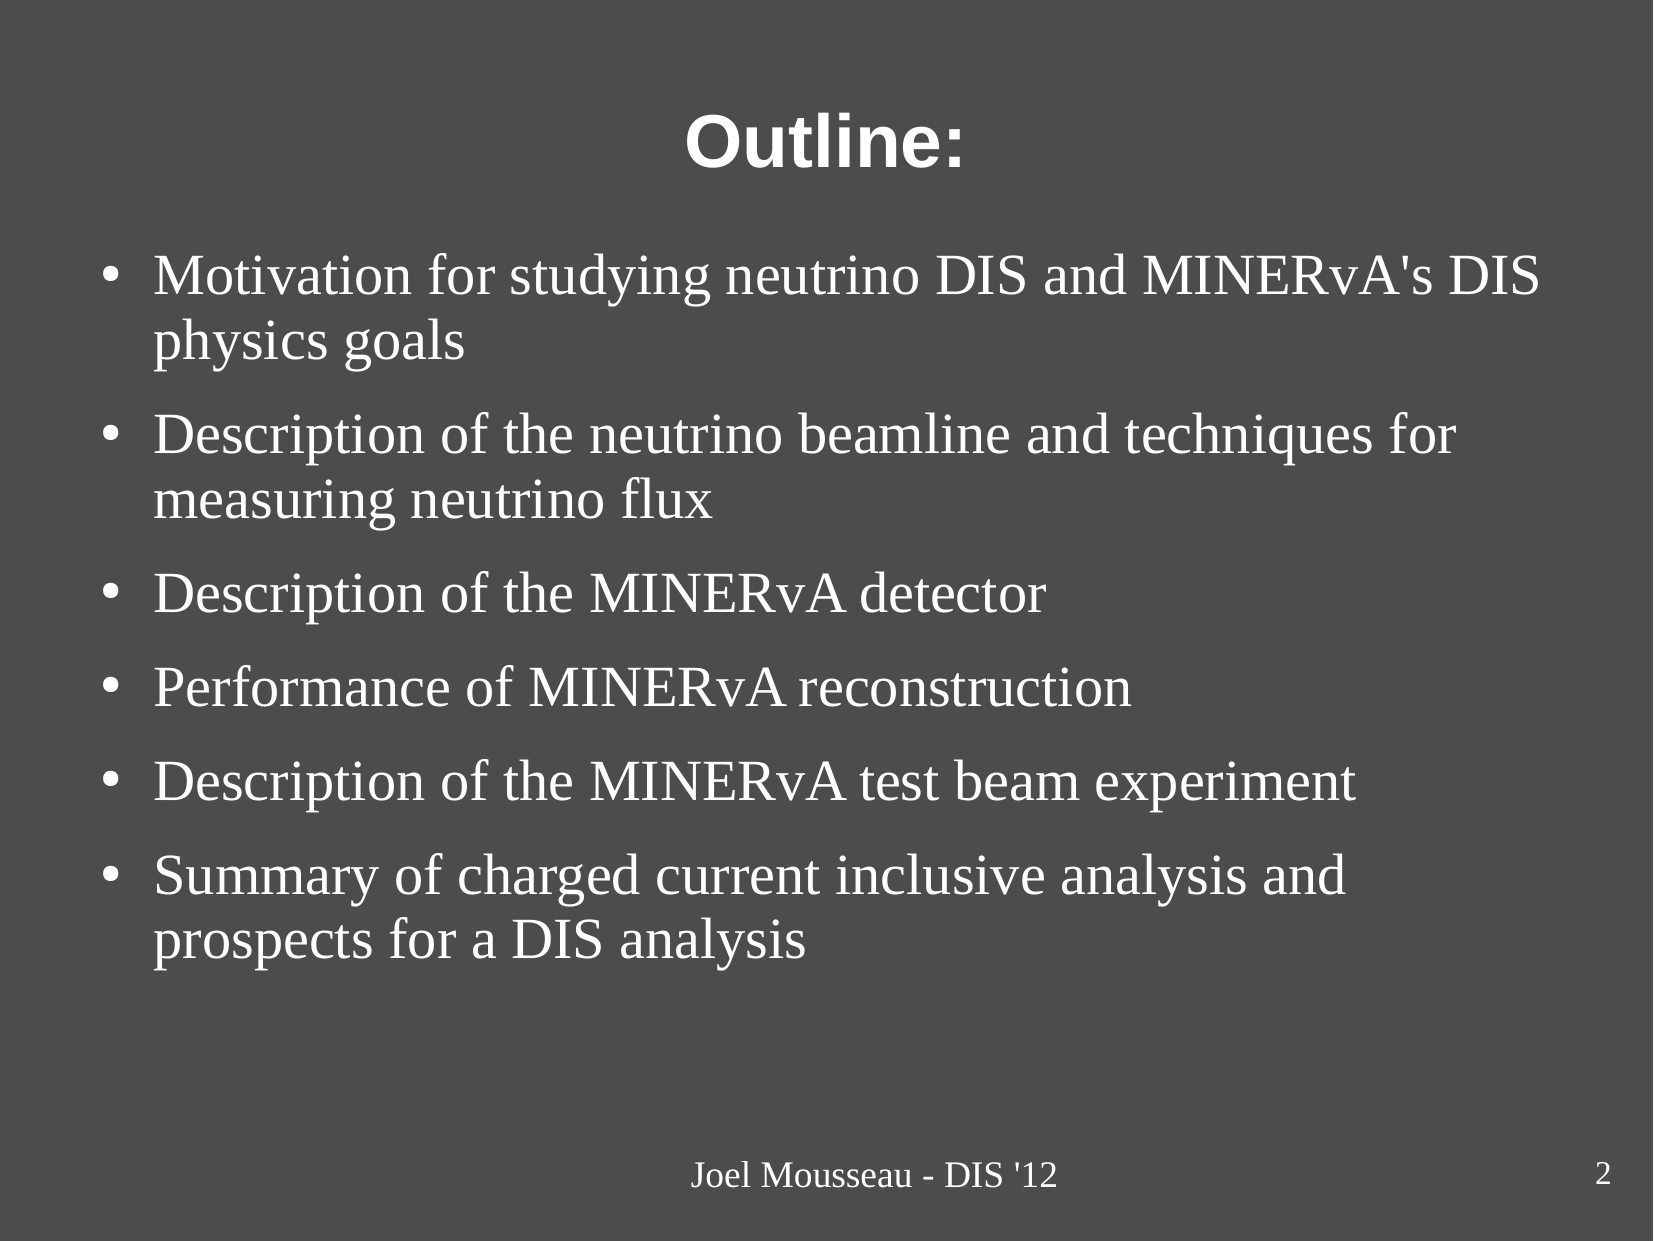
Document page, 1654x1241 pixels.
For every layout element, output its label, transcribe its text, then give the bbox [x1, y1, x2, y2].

title Outline: [82, 37, 1571, 243]
list Motivation for studying neutrino DIS and MINERvA's DIS physics goals Description of the neutrino beamline and techniques for measuring neutrino flux Description of the MINERvA detector Performance of MINERvA reconstruction Description of the MINERvA test beam experiment Summary of charged current inclusive analysis and prospects for a DIS analysis [82, 243, 1571, 1047]
